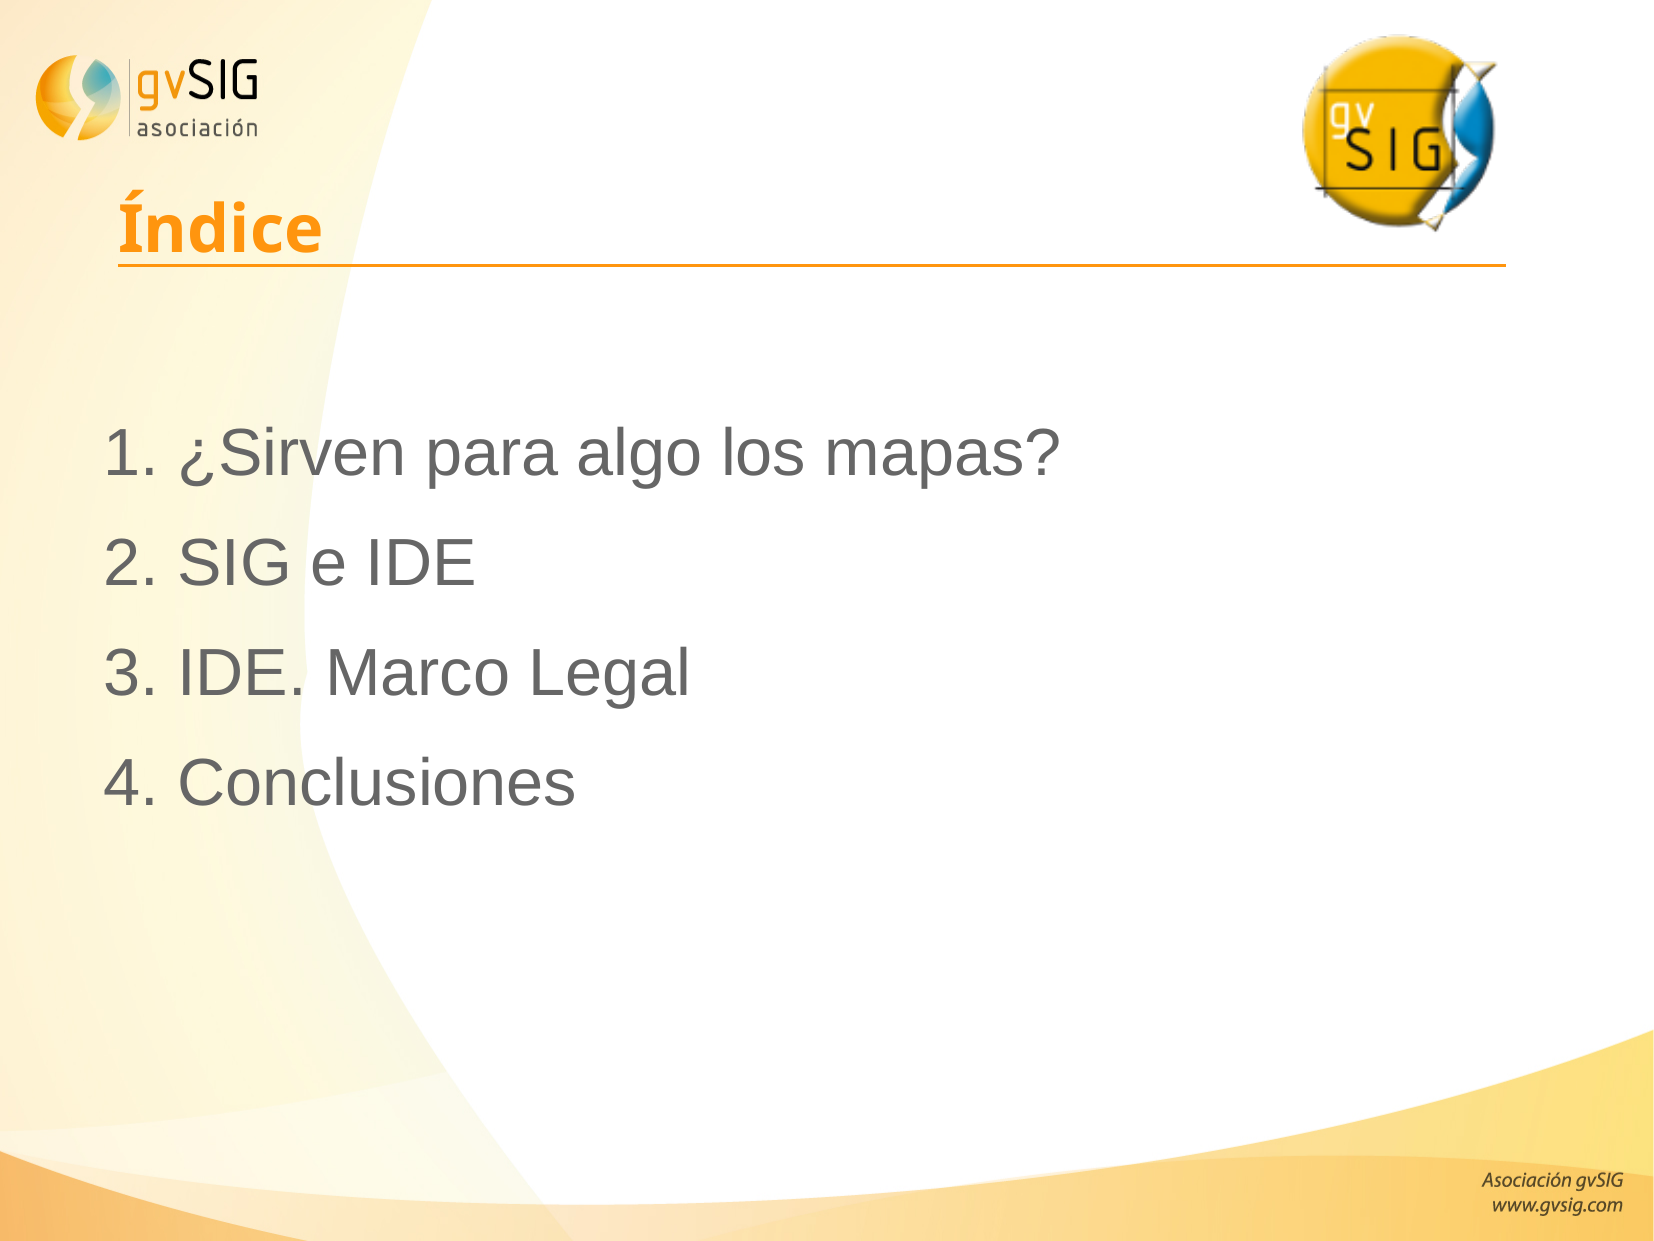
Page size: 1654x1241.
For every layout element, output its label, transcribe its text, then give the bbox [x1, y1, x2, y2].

text_box 1. ¿Sirven para algo los mapas? 2. SIG e IDE 3. IDE. Marco Legal 4. Conclusiones [88, 407, 1595, 828]
picture [0, 0, 1654, 1241]
title Índice [118, 122, 1607, 330]
